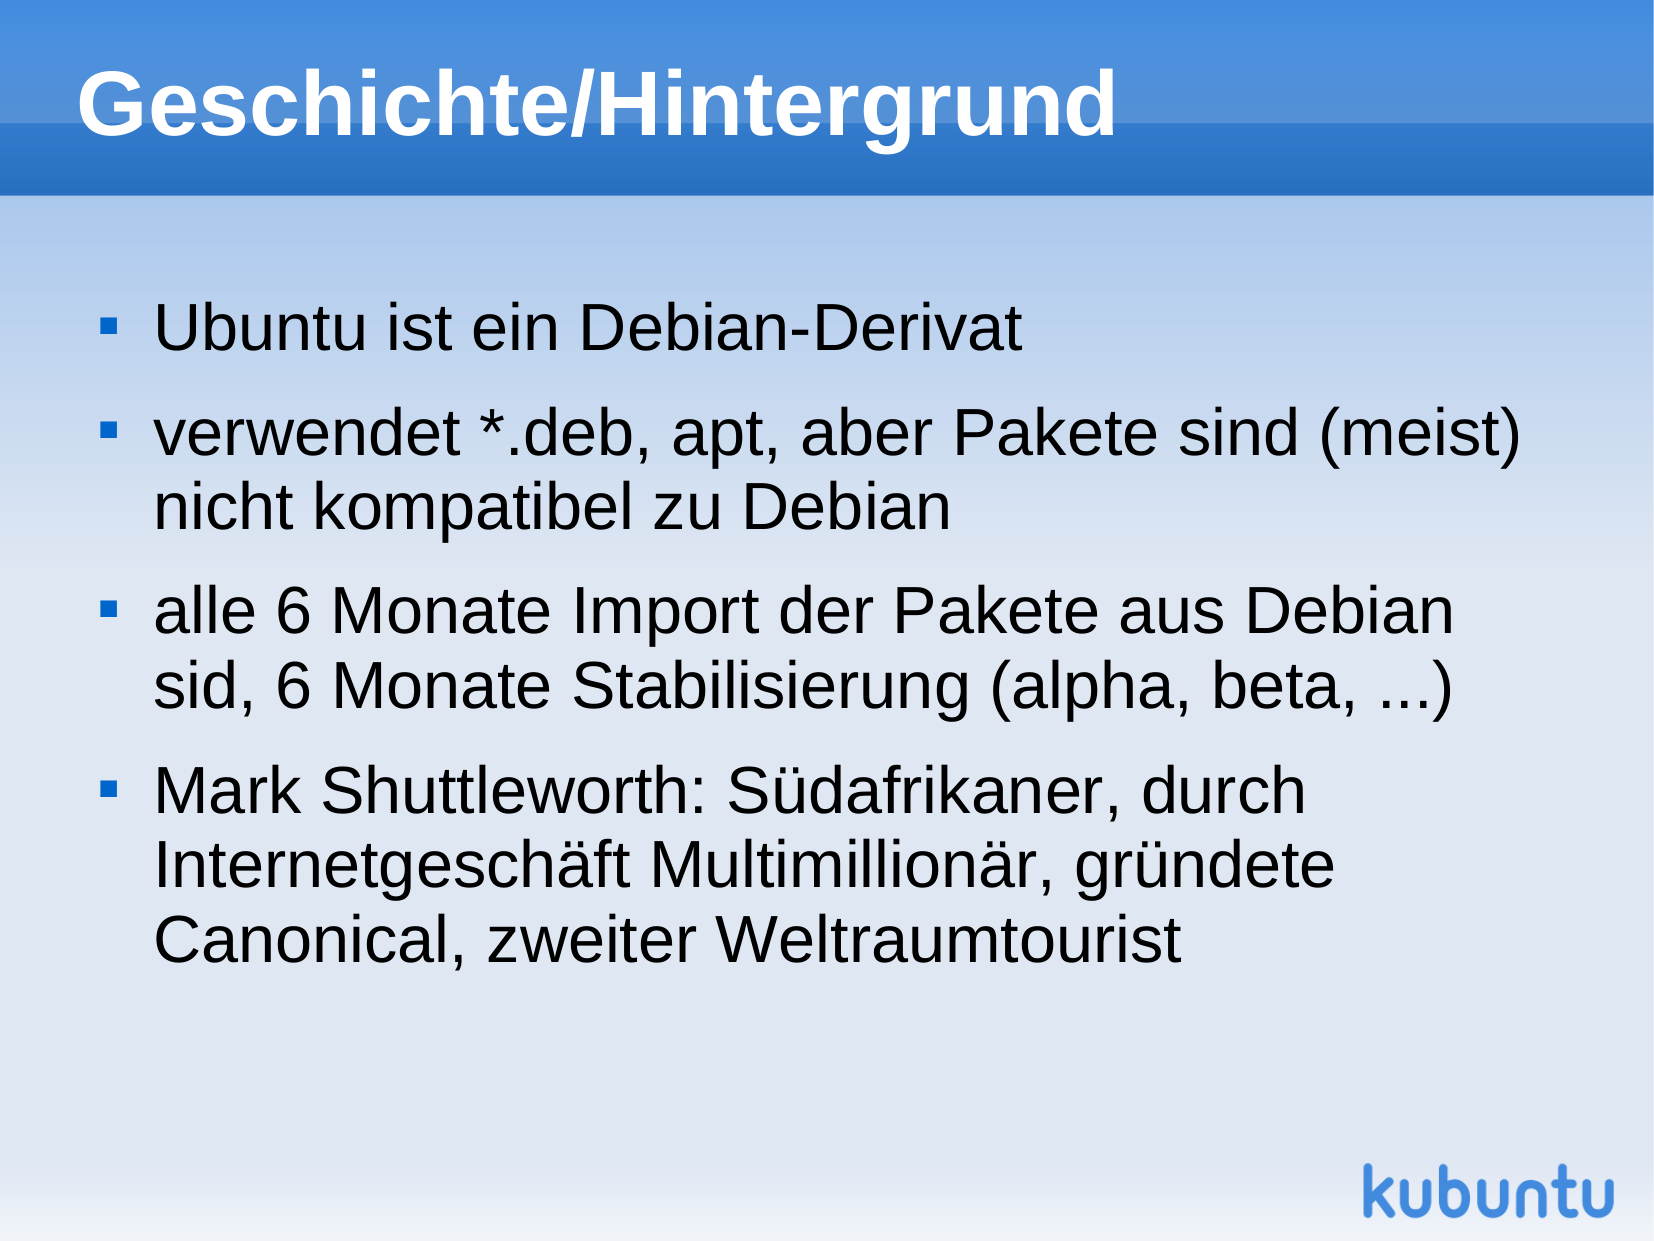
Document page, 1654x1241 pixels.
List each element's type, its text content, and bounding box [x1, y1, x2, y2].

picture [0, 0, 1654, 1241]
list Ubuntu ist ein Debian-Derivat verwendet *.deb, apt, aber Pakete sind (meist) nicht kompatibel zu Debian alle 6 Monate Import der Pakete aus Debian sid, 6 Monate Stabilisierung (alpha, beta, ...) Mark Shuttleworth: Südafrikaner, durch Internetgeschäft Multimillionär, gründete Canonical, zweiter Weltraumtourist [82, 290, 1571, 1109]
title Geschichte/Hintergrund [76, 0, 1565, 208]
